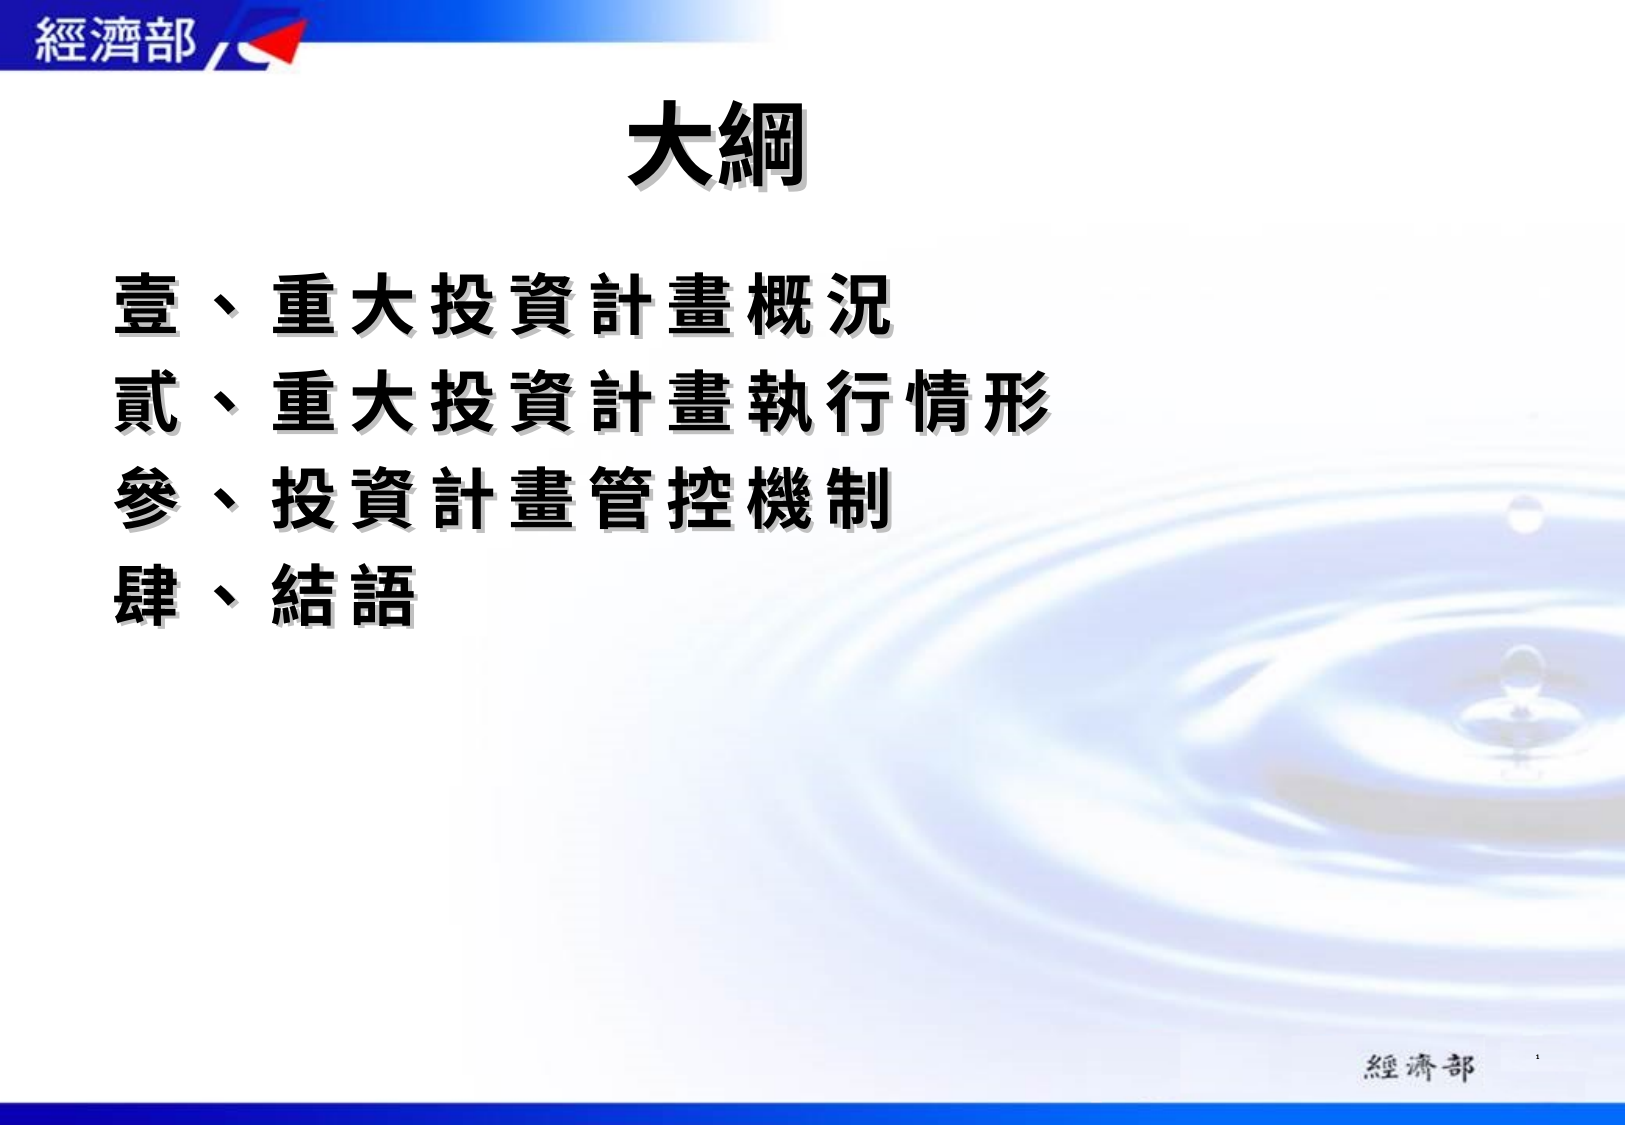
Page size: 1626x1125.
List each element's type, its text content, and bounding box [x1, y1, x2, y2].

text_box 1 [1502, 1046, 1610, 1090]
title 大綱 [41, 79, 1392, 268]
list 壹、重大投資計畫概況 貳、重大投資計畫執行情形 參、投資計畫管控機制 肆、結語 [19, 255, 1604, 787]
